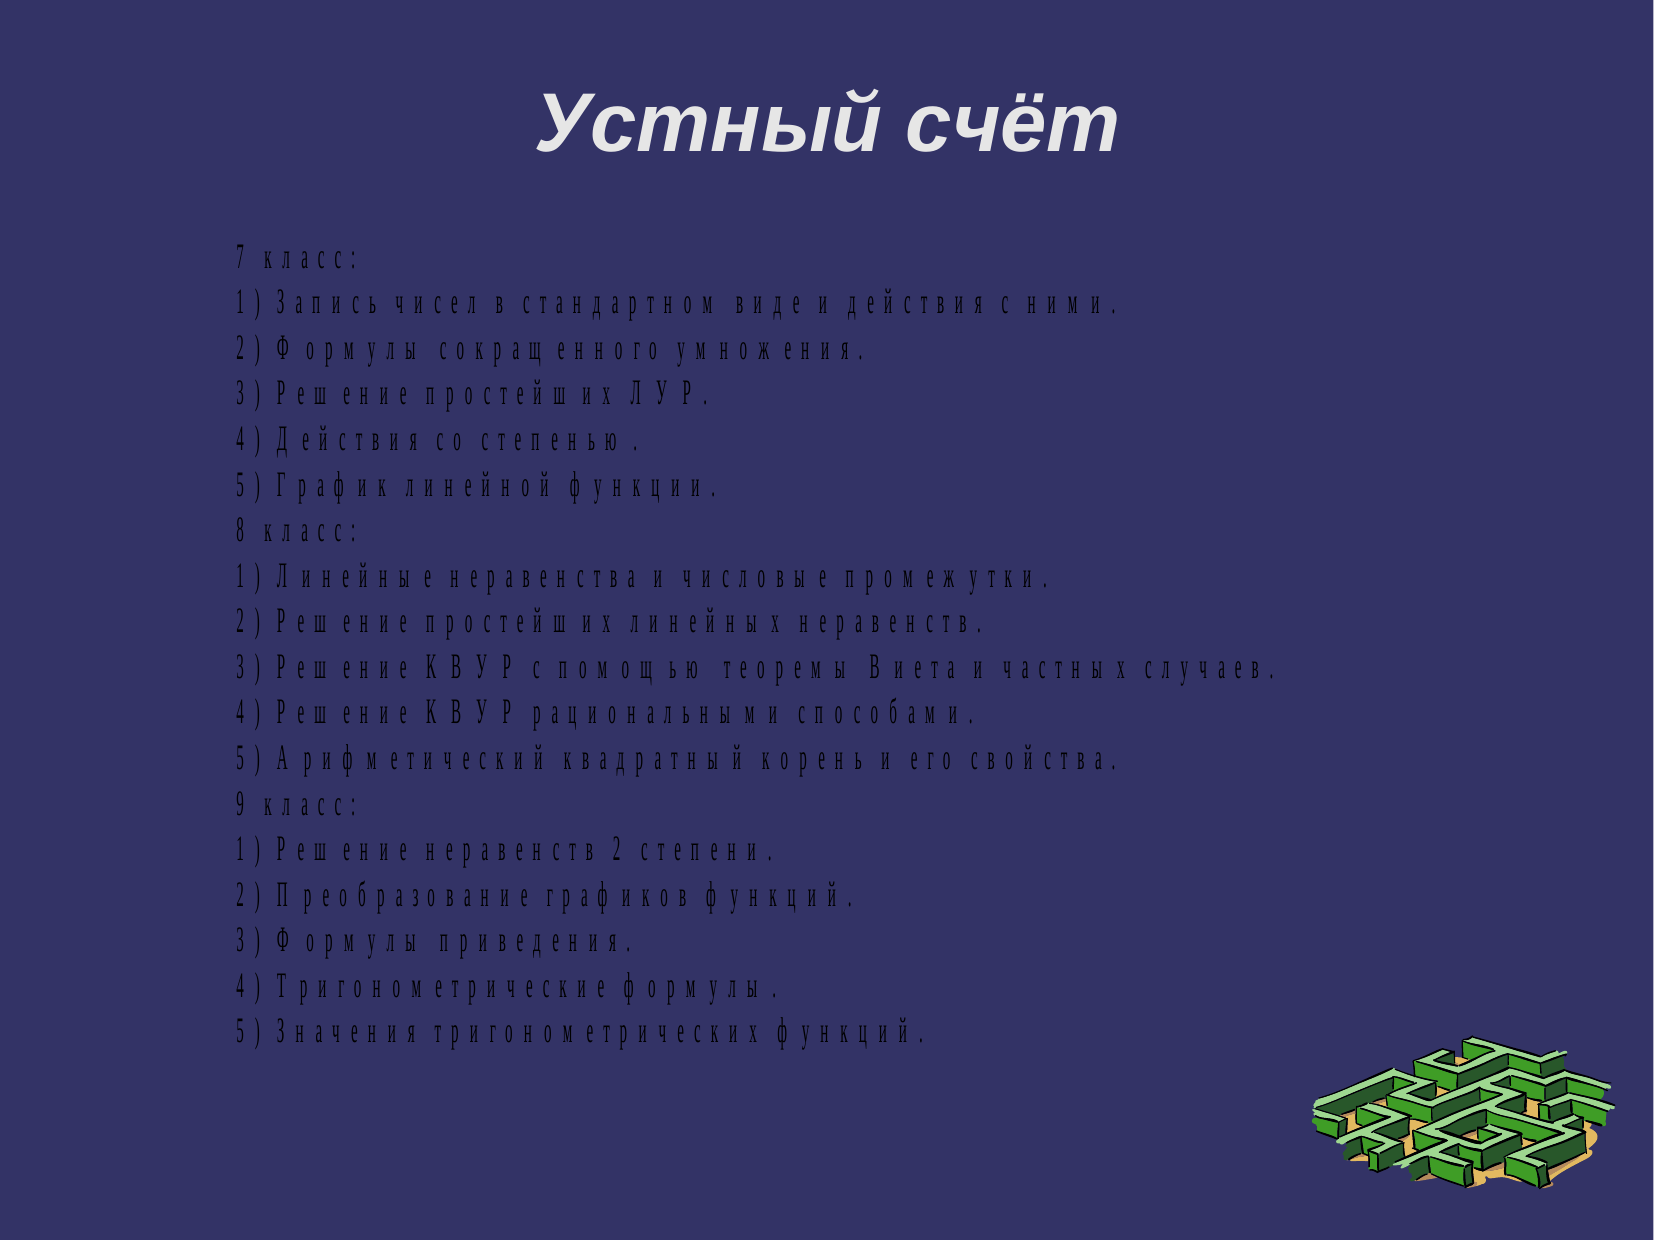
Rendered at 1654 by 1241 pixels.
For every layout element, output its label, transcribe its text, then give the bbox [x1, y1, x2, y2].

picture [236, 236, 1536, 1063]
title Устный счёт [121, 19, 1534, 227]
